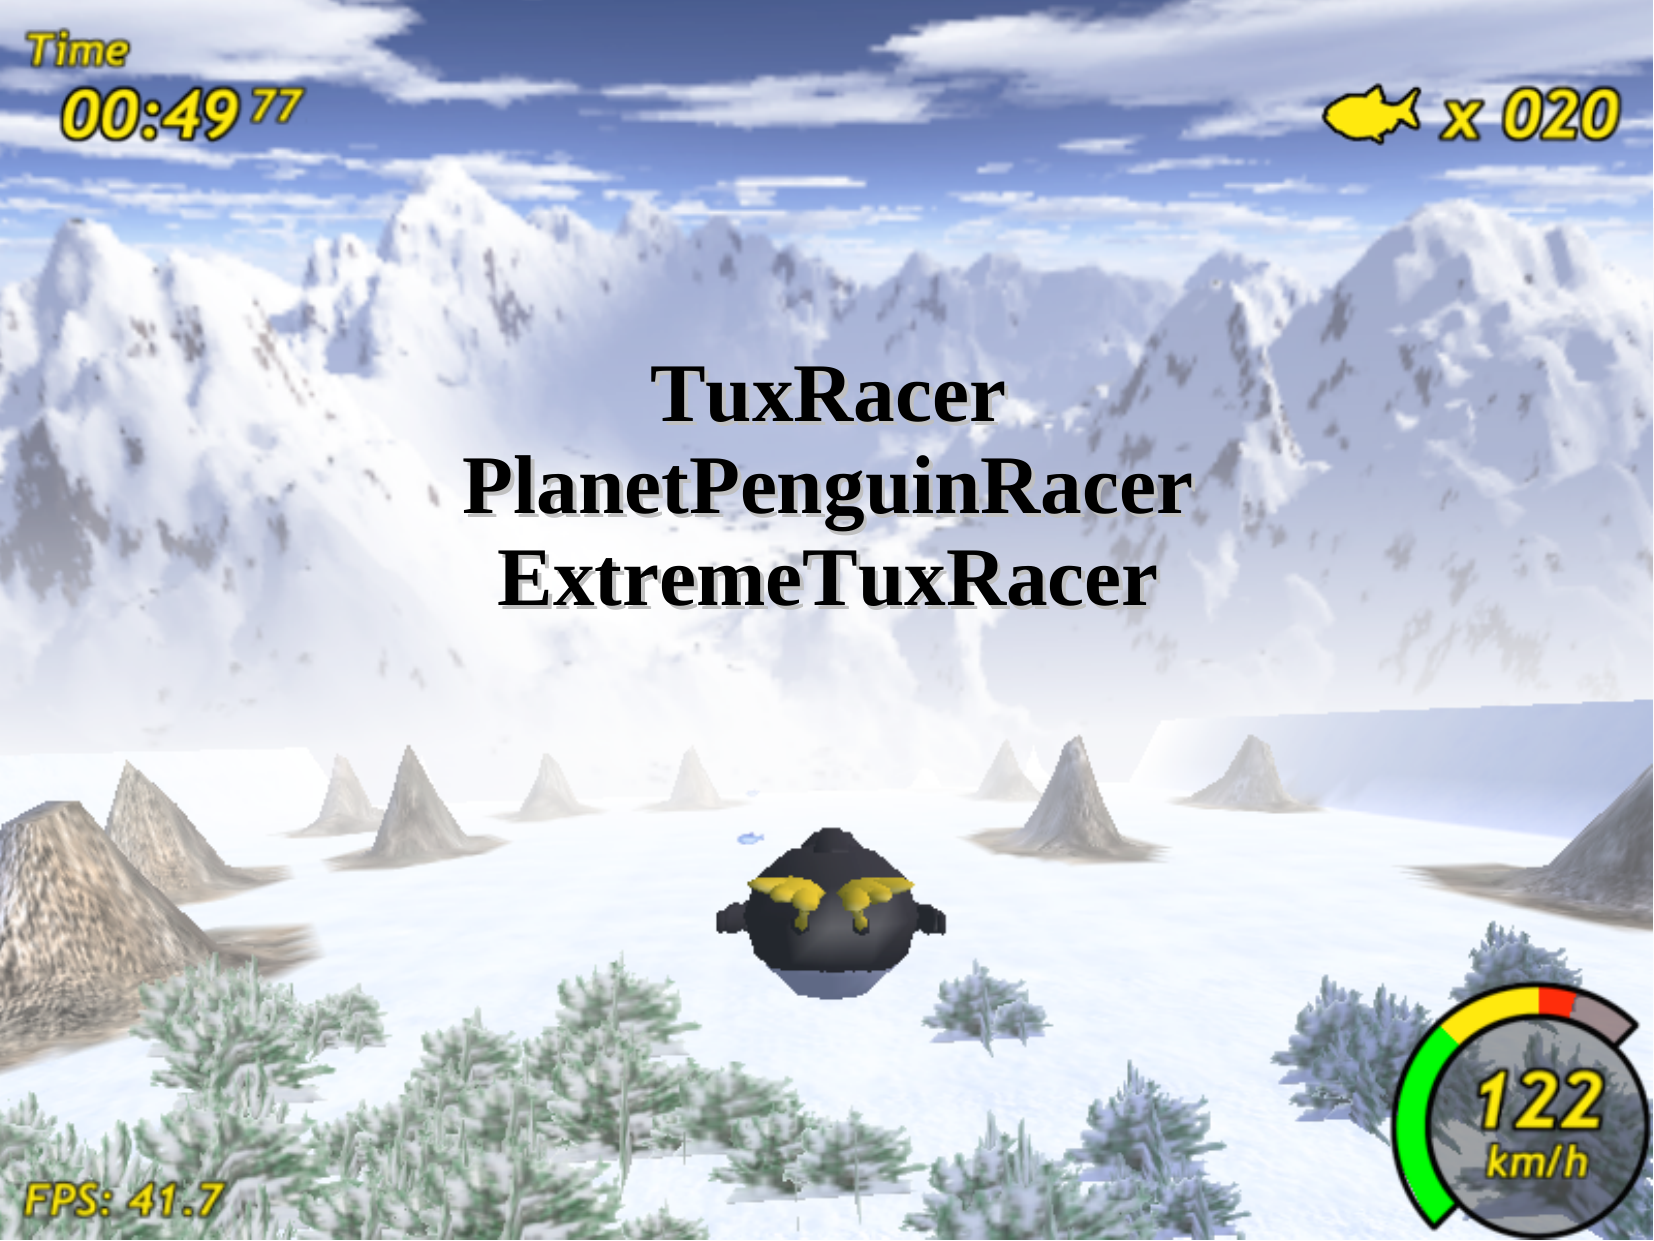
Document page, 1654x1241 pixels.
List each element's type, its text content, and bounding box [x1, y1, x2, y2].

title TuxRacer PlanetPenguinRacer ExtremeTuxRacer [90, 322, 1567, 649]
picture [0, 0, 1653, 1240]
